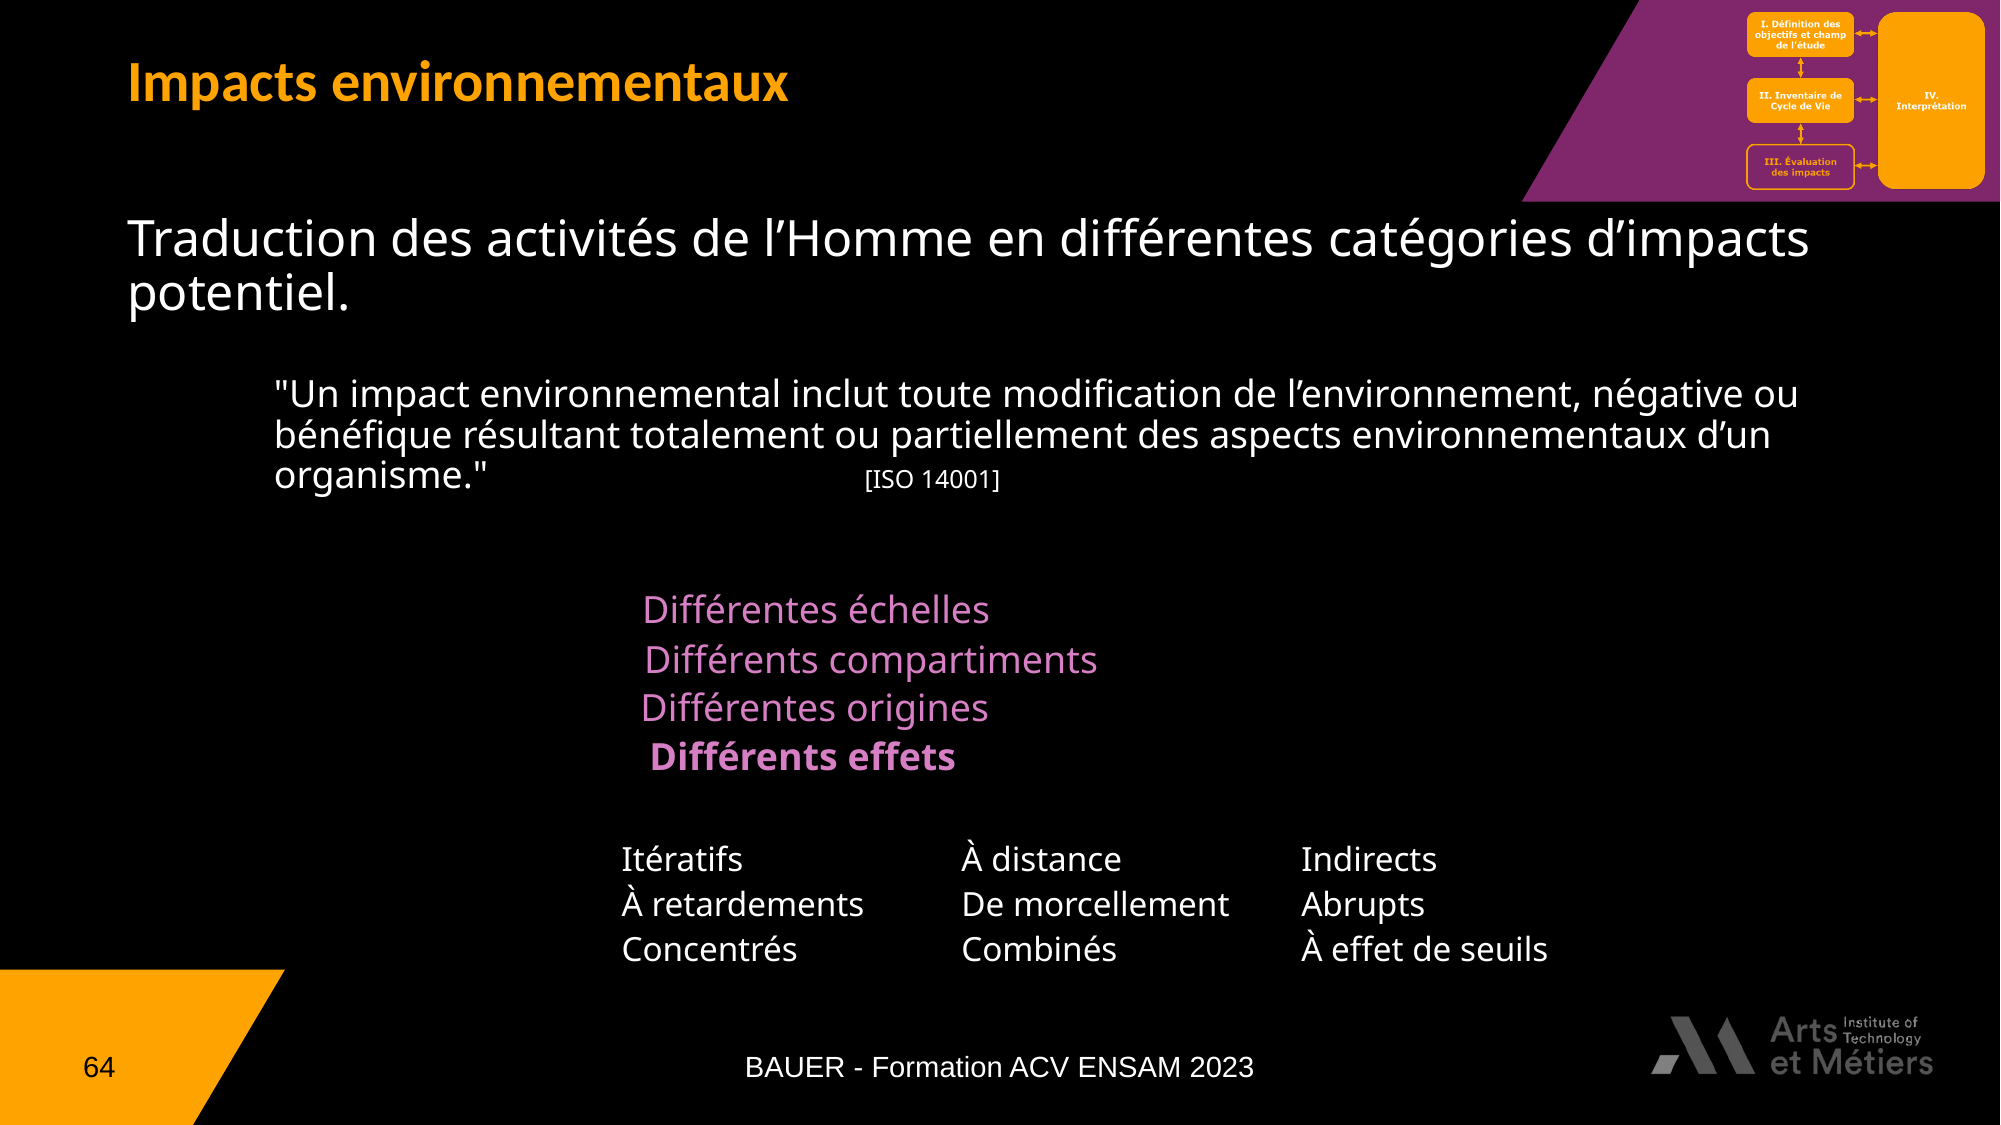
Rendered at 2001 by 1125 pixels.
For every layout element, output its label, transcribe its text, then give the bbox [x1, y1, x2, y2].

text_box Traduction des activités de l’Homme en différentes catégories d’impacts potentiel. "Un impact environnemental inclut toute modification de l’environnement, négative ou bénéfique résultant totalement ou partiellement des aspects environnementaux d’un organisme." [ISO 14001] [112, 205, 1888, 601]
title Impacts environnementaux [112, 51, 1252, 166]
text_box Différentes échelles [627, 601, 1006, 639]
picture [1746, 12, 1985, 190]
text_box Différents effets [634, 737, 972, 786]
table_header Indirects Abrupts À effet de seuils [1286, 828, 1626, 963]
picture [1631, 997, 1952, 1093]
text_box Différentes origines [625, 676, 1005, 737]
table_header Itératifs À retardements Concentrés [607, 828, 946, 963]
text_box Différents compartiments [629, 628, 1114, 689]
table_header À distance De morcellement Combinés [946, 828, 1286, 963]
